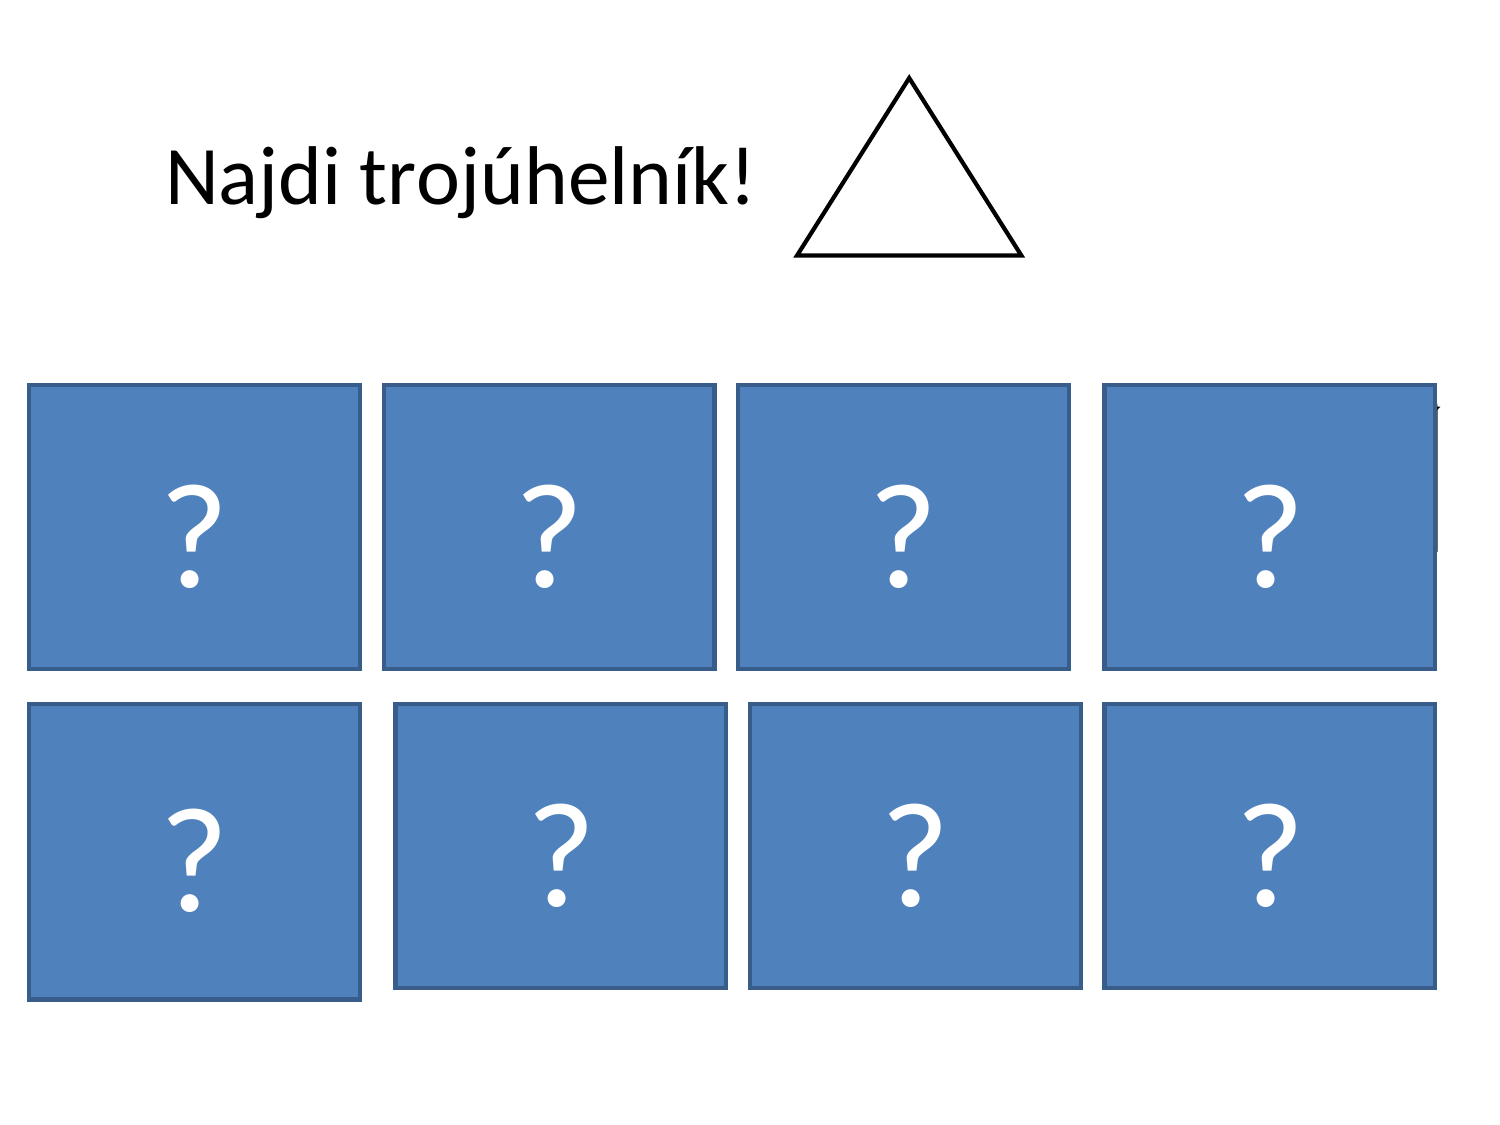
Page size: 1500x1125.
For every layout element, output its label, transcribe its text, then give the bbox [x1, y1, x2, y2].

text_box ? [29, 704, 361, 1000]
text_box jehlan [833, 988, 989, 993]
text_box ? [395, 704, 727, 988]
text_box krychle [785, 669, 963, 674]
text_box ? [1104, 385, 1436, 669]
text_box čtverec [124, 669, 304, 674]
text_box obdélník [1176, 988, 1382, 993]
text_box ? [738, 385, 1070, 669]
text_box ? [29, 385, 361, 669]
text_box ? [1104, 704, 1436, 988]
text_box ? [750, 704, 1081, 988]
text_box ? [383, 385, 715, 669]
text_box [797, 78, 1022, 256]
text_box kvádr [1175, 669, 1319, 674]
text_box Najdi trojúhelník! [150, 113, 772, 230]
